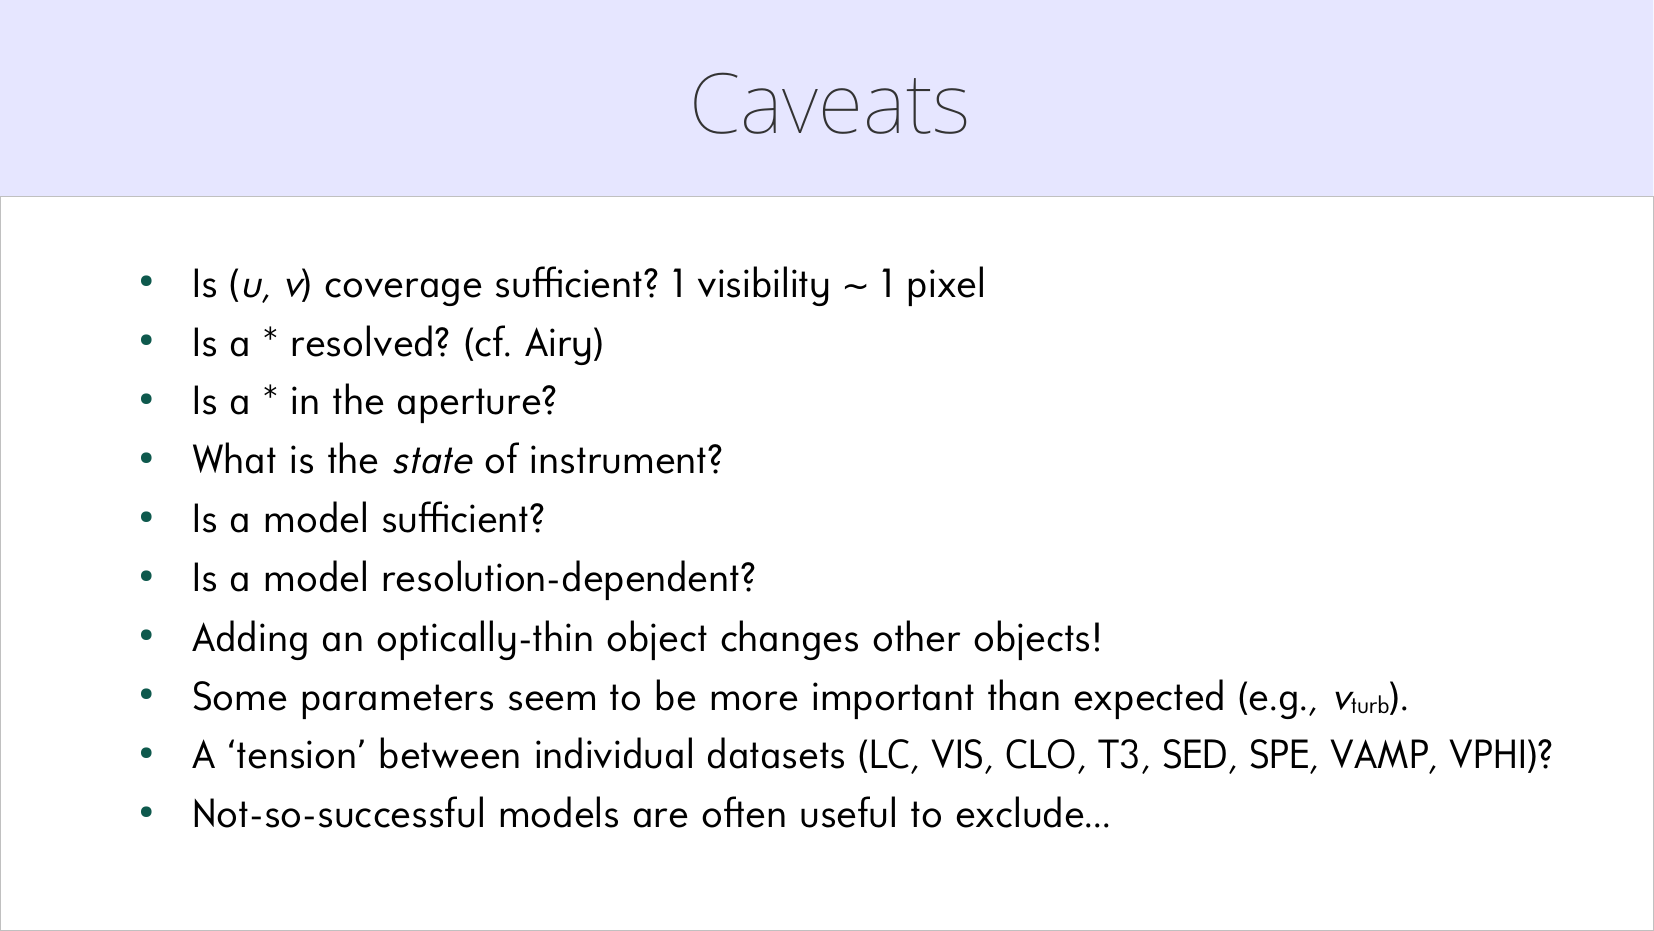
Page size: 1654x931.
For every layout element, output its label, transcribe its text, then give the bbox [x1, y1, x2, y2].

list Is (u, v) coverage sufficient? 1 visibility ~ 1 pixel Is a * resolved? (cf. Airy) Is a * in the aperture? What is the state of instrument? Is a model sufficient? Is a model resolution-dependent? Adding an optically-thin object changes other objects! Some parameters seem to be more important than expected (e.g., vturb). A ‘tension’ between individual datasets (LC, VIS, CLO, T3, SED, SPE, VAMP, VPHI)? Not-so-successful models are often useful to exclude... [121, 258, 1576, 838]
title Caveats [124, 23, 1537, 179]
